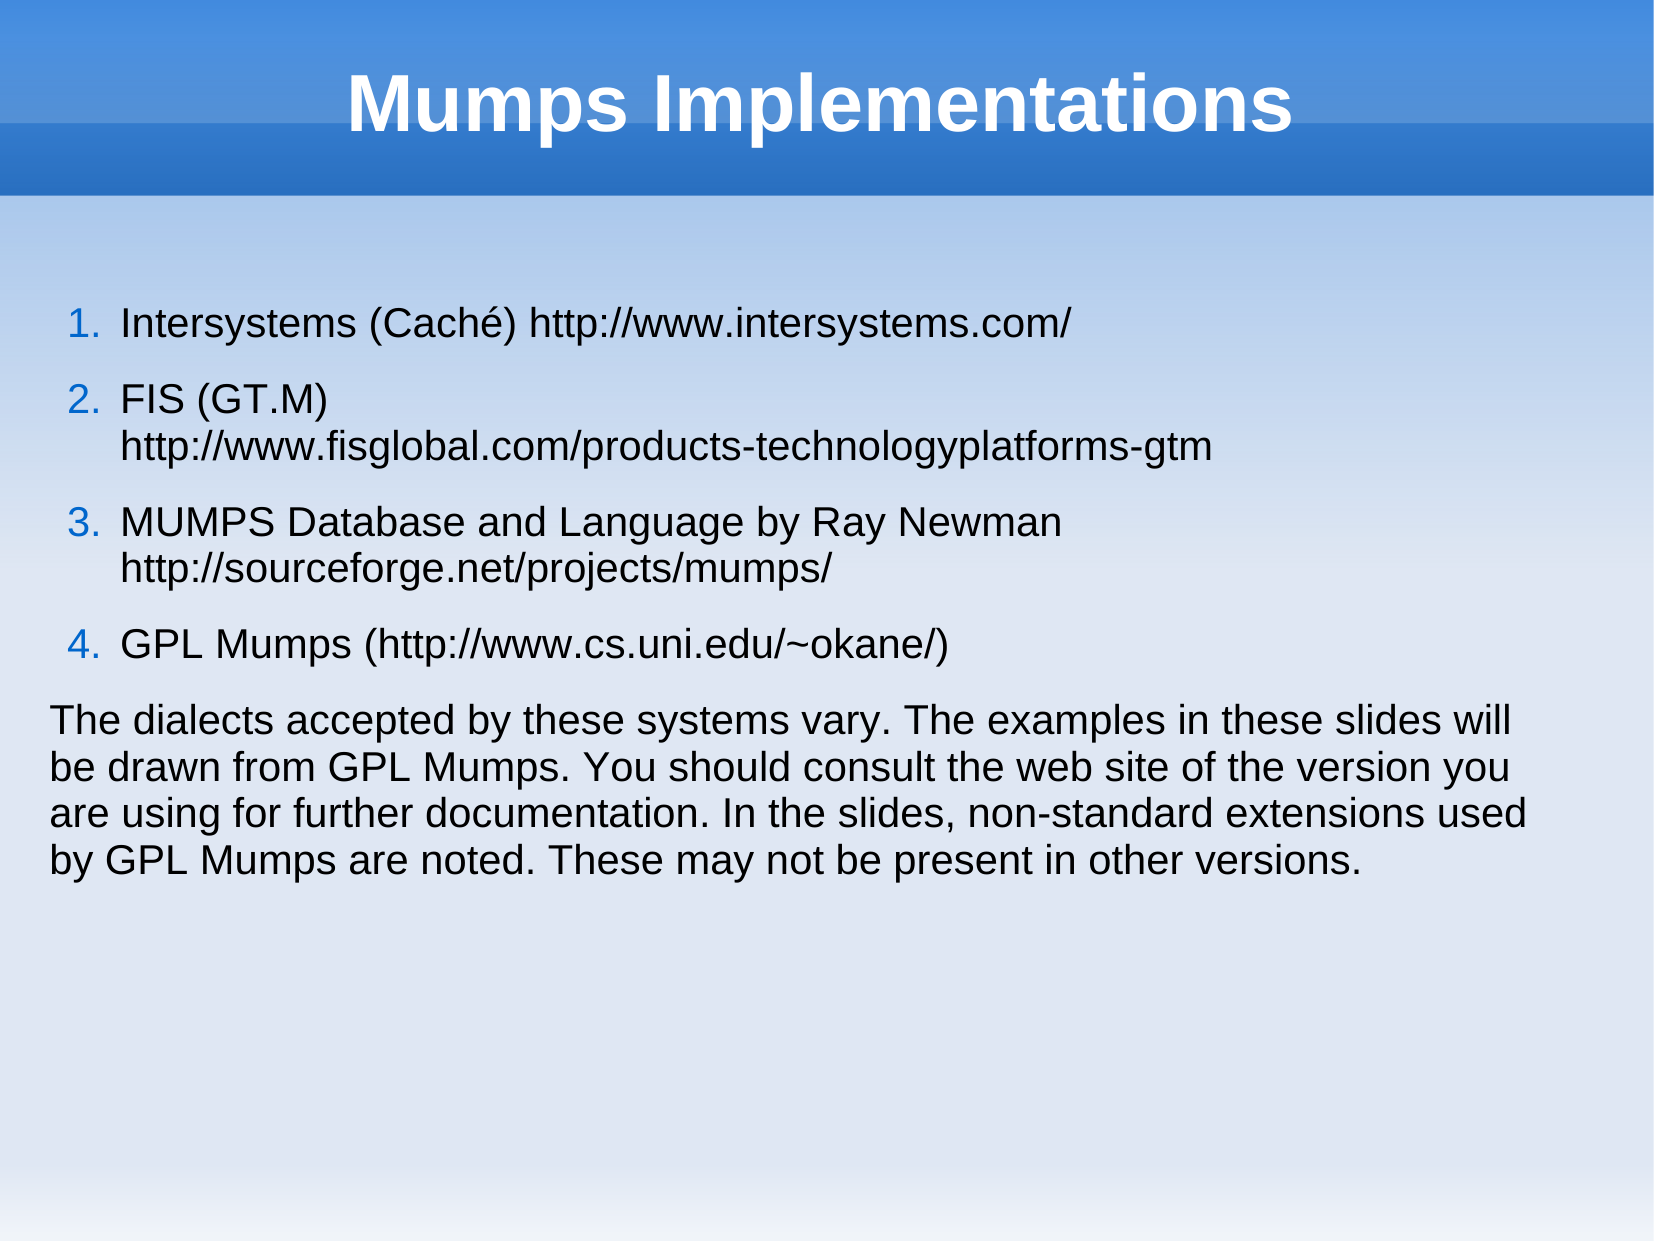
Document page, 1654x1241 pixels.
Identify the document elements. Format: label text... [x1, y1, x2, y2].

title Mumps Implementations [76, 0, 1565, 208]
picture [0, 0, 1654, 1241]
list Intersystems (Caché) http://www.intersystems.com/ FIS (GT.M) http://www.fisglobal.com/products-technologyplatforms-gtm MUMPS Database and Language by Ray Newman http://sourceforge.net/projects/mumps/ GPL Mumps (http://www.cs.uni.edu/~okane/) The dialects accepted by these systems vary. The examples in these slides will be drawn from GPL Mumps. You should consult the web site of the version you are using for further documentation. In the slides, non-standard extensions used by GPL Mumps are noted. These may not be present in other versions. [49, 300, 1538, 1119]
